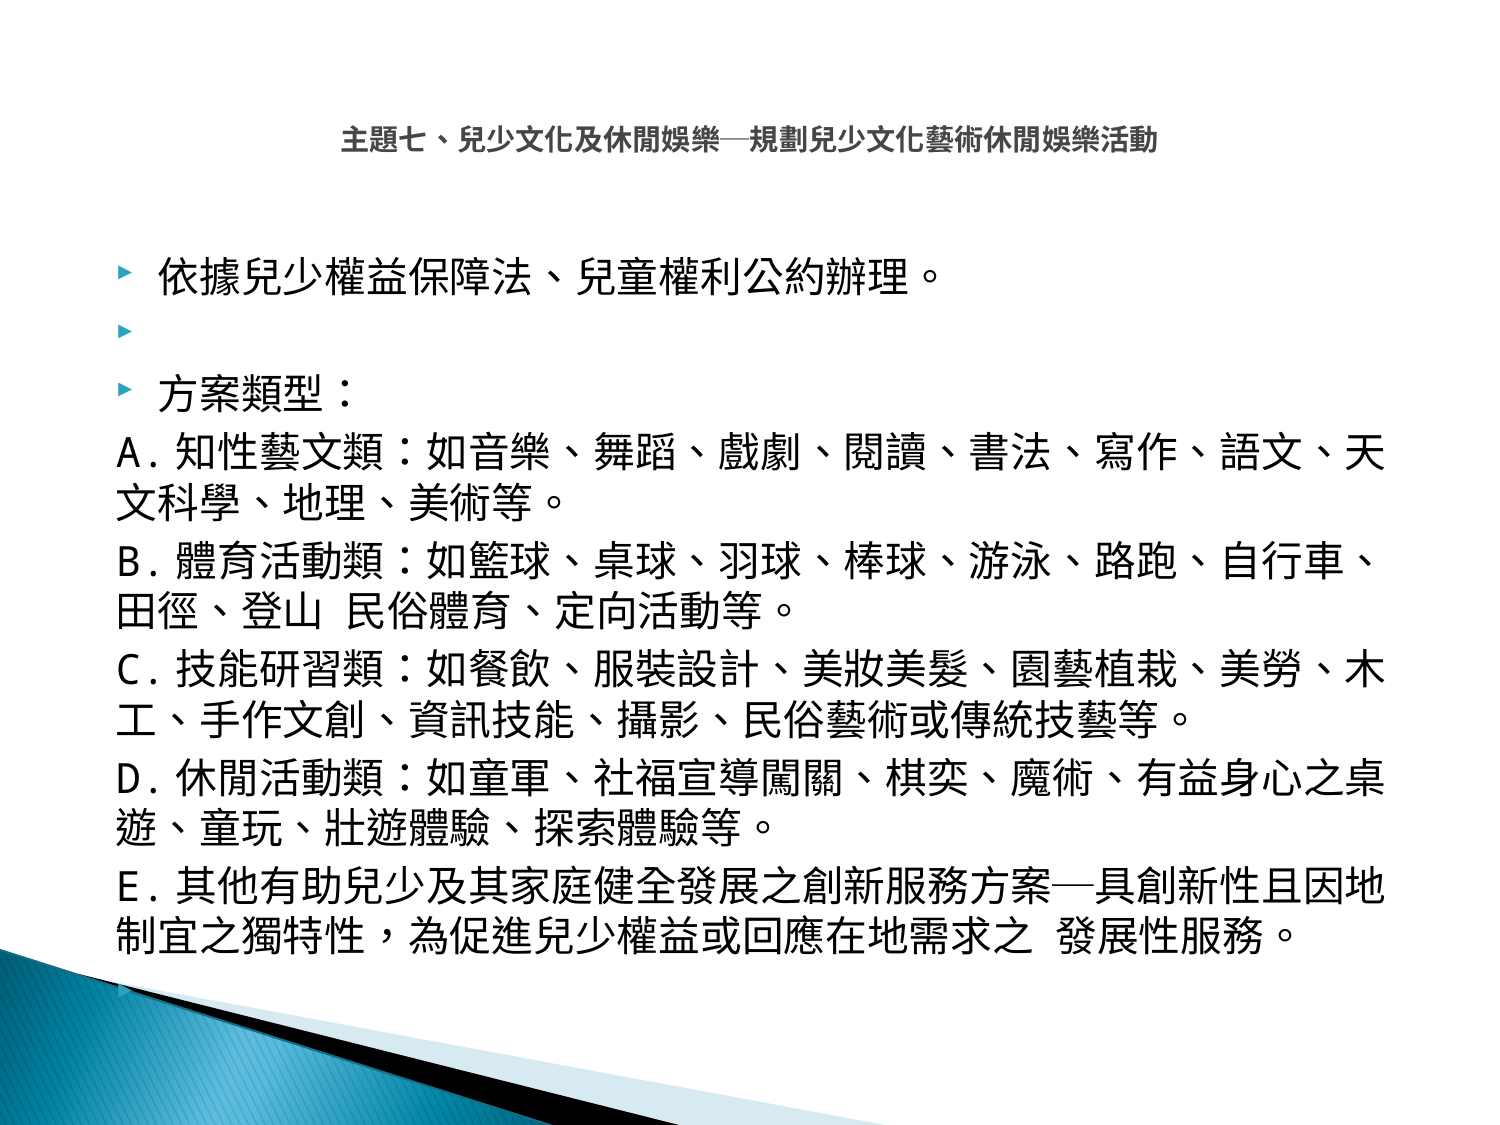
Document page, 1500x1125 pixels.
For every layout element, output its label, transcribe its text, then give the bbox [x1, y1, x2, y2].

title 主題七、兒少文化及休閒娛樂─規劃兒少文化藝術休閒娛樂活動 [75, 45, 1426, 233]
list 依據兒少權益保障法、兒童權利公約辦理。 方案類型： A.知性藝文類：如音樂、舞蹈、戲劇、閱讀、書法、寫作、語文、天文科學、地理、美術等。 B.體育活動類：如籃球、桌球、羽球、棒球、游泳、路跑、自行車、田徑、登山 民俗體育、定向活動等。 C.技能研習類：如餐飲、服裝設計、美妝美髮、園藝植栽、美勞、木工、手作文創、資訊技能、攝影、民俗藝術或傳統技藝等。 D.休閒活動類：如童軍、社福宣導闖關、棋奕、魔術、有益身心之桌遊、童玩、壯遊體驗、探索體驗等。 E.其他有助兒少及其家庭健全發展之創新服務方案─具創新性且因地制宜之獨特性，為促進兒少權益或回應在地需求之 發展性服務。 [64, 243, 1415, 1047]
